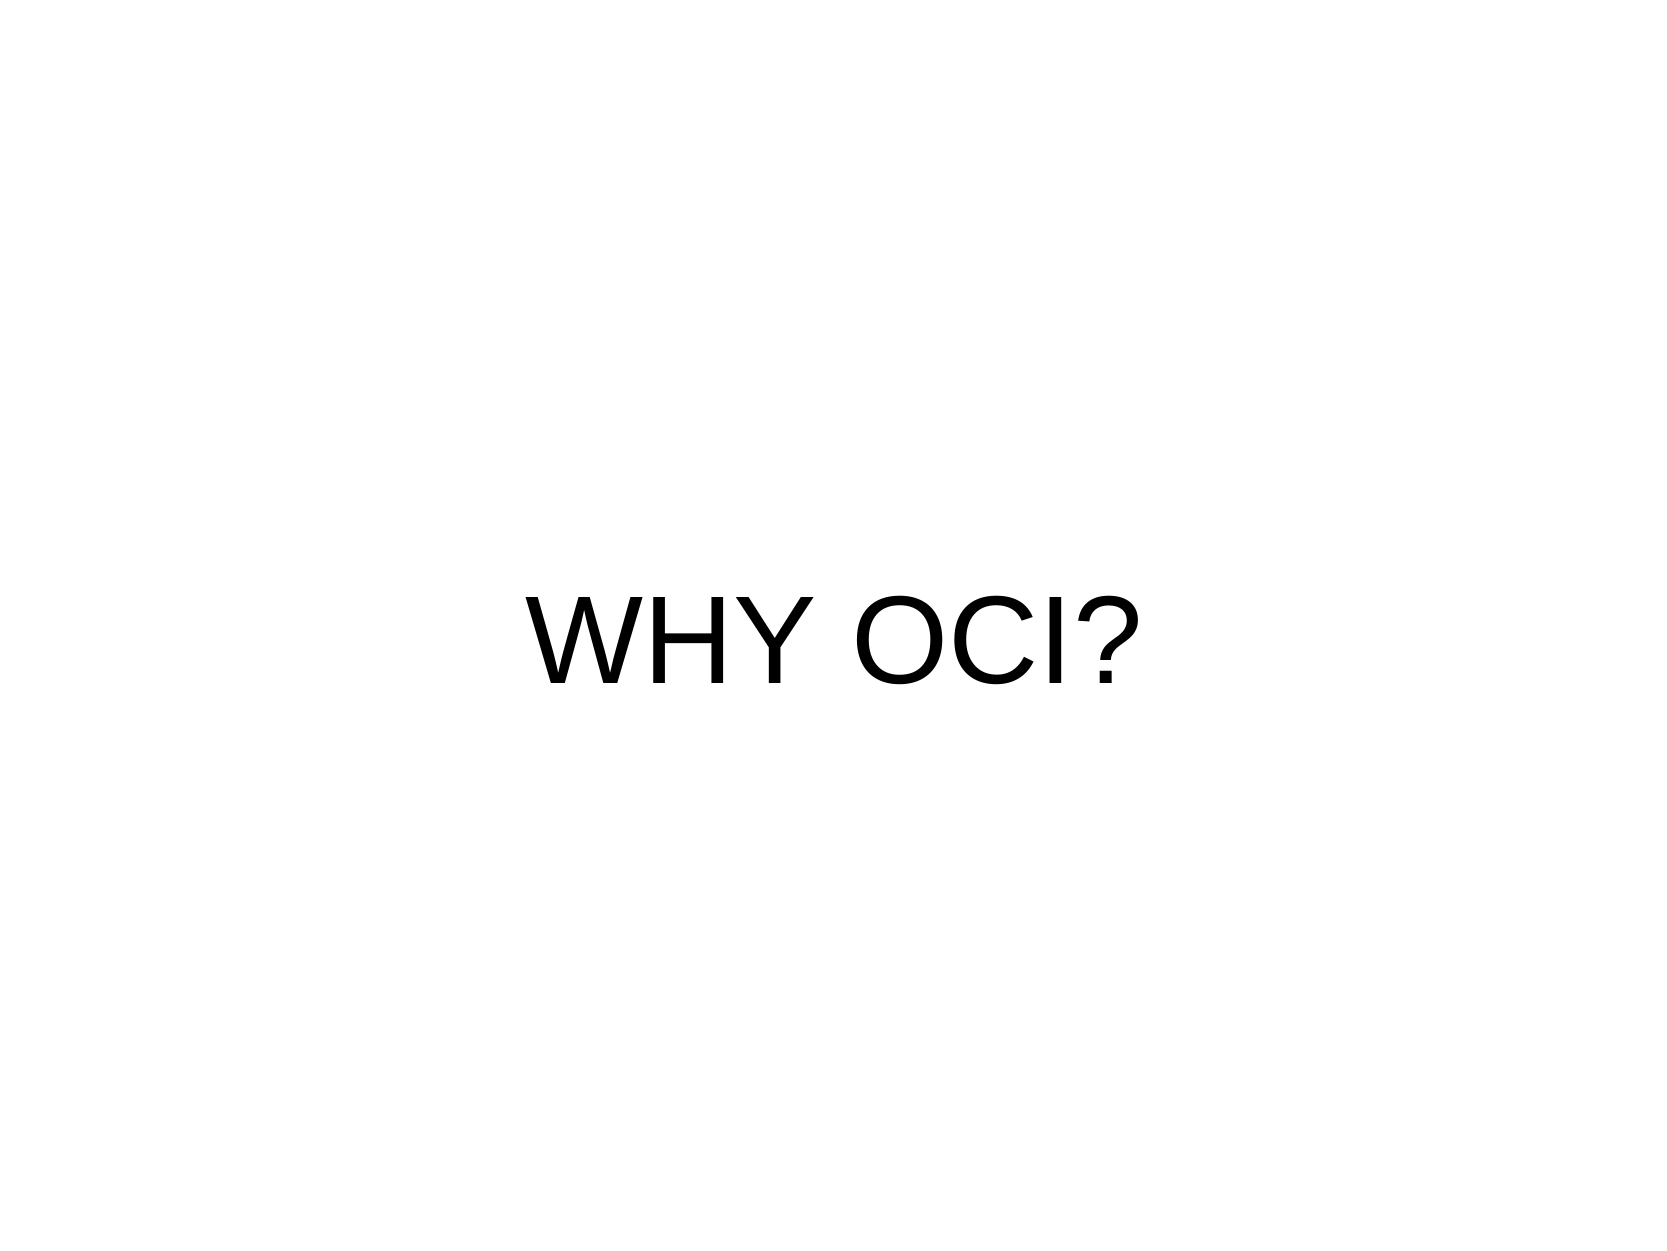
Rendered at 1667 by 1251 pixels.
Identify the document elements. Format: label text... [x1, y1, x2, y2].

text_box WHY OCI? [74, 569, 1594, 713]
